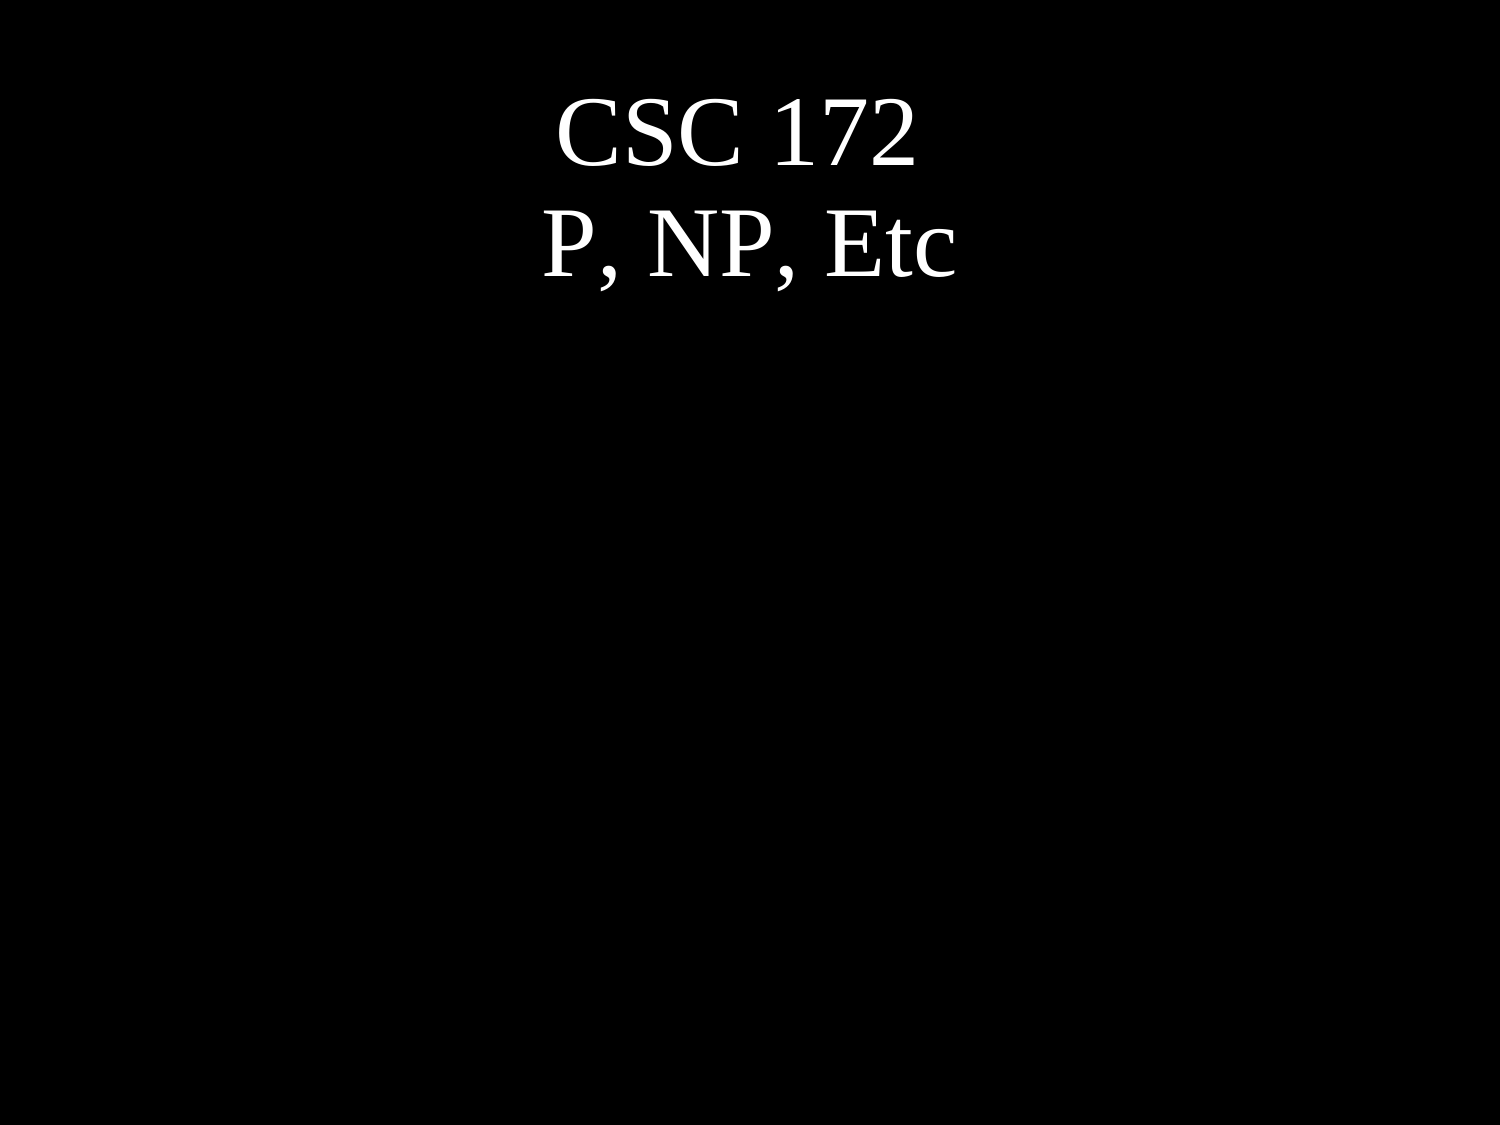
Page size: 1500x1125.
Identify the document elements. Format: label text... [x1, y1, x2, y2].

title CSC 172 P, NP, Etc [75, 41, 1426, 334]
